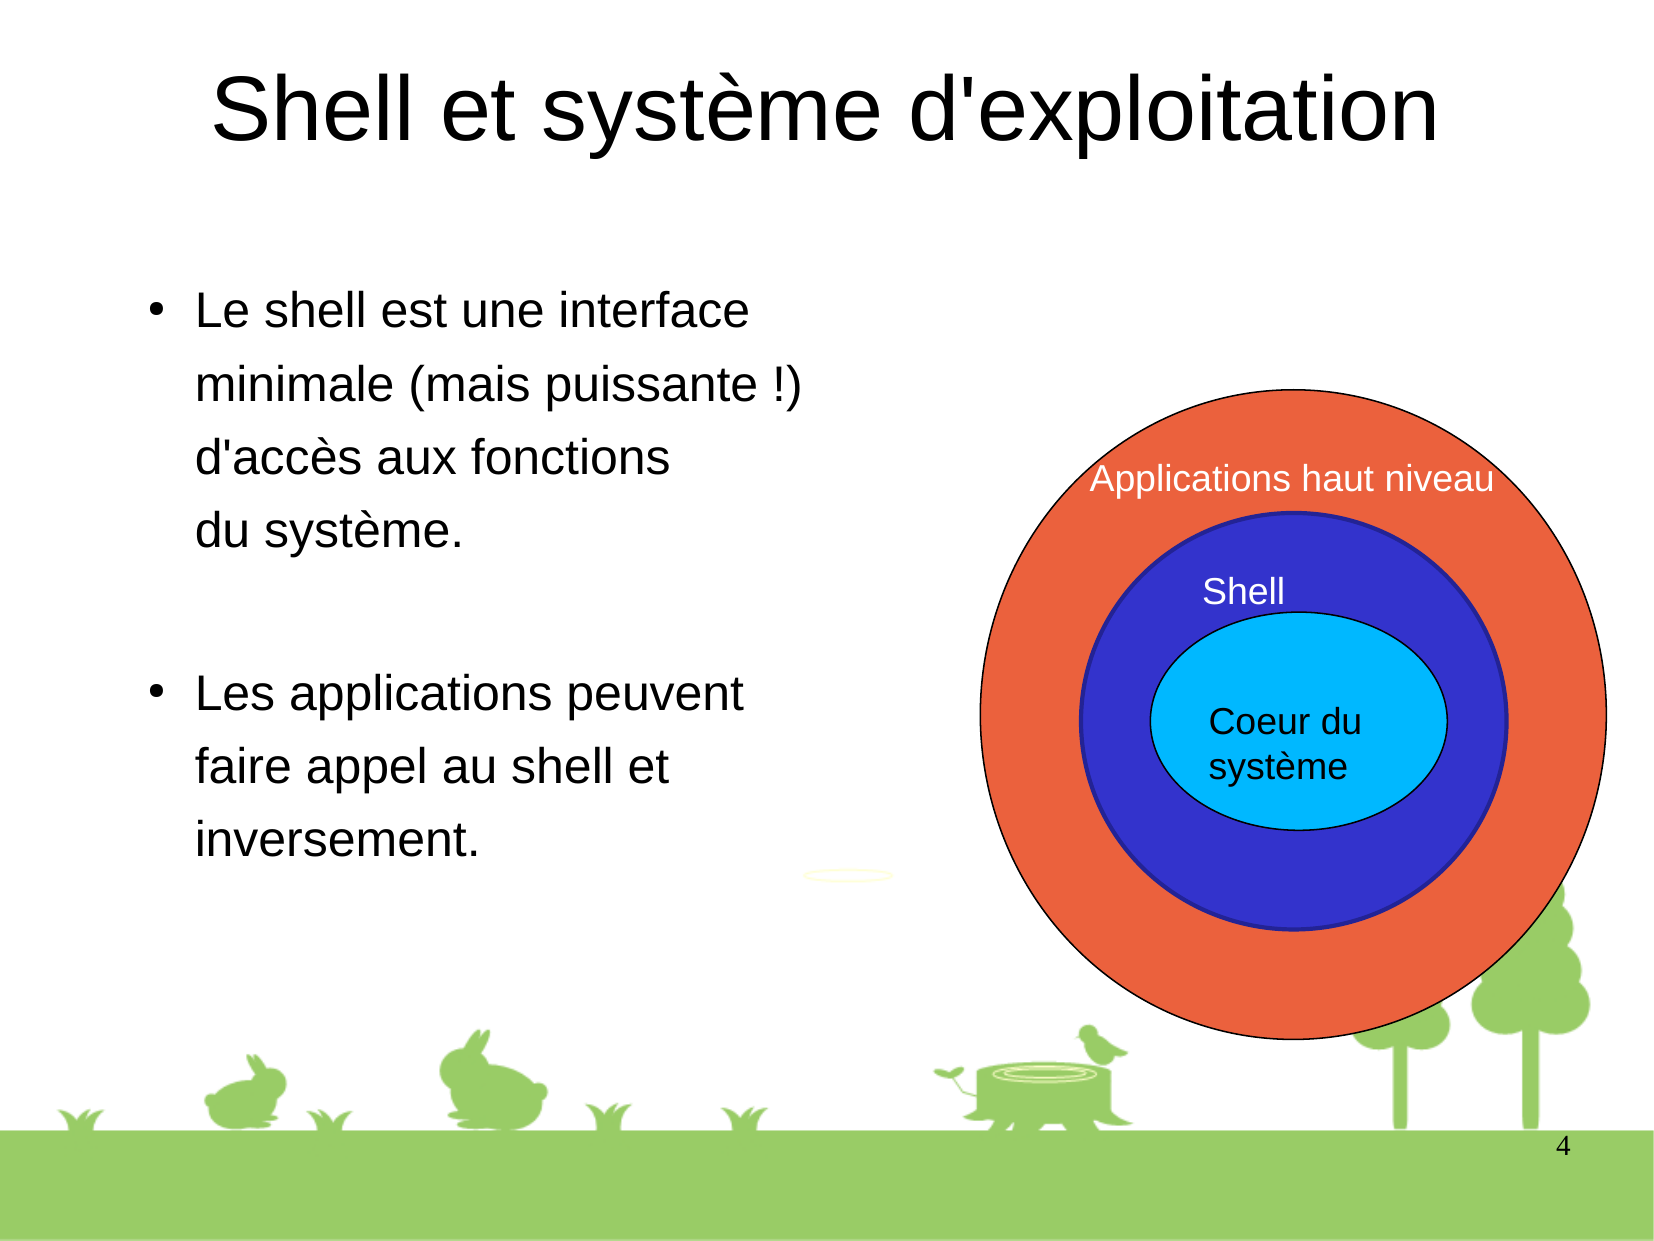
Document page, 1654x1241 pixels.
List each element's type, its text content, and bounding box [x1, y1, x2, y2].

text_box Coeur du système [1150, 621, 1448, 831]
list Le shell est une interface minimale (mais puissante !) d'accès aux fonctions du système. Les applications peuvent faire appel au shell et inversement. [0, 189, 1438, 1058]
picture [0, 0, 1654, 1241]
text_box Shell [1187, 559, 1426, 621]
text_box Applications haut niveau [1074, 449, 1510, 549]
text_box [980, 480, 1607, 1040]
text_box [1113, 389, 1474, 449]
title Shell et système d'exploitation [11, 5, 1642, 213]
